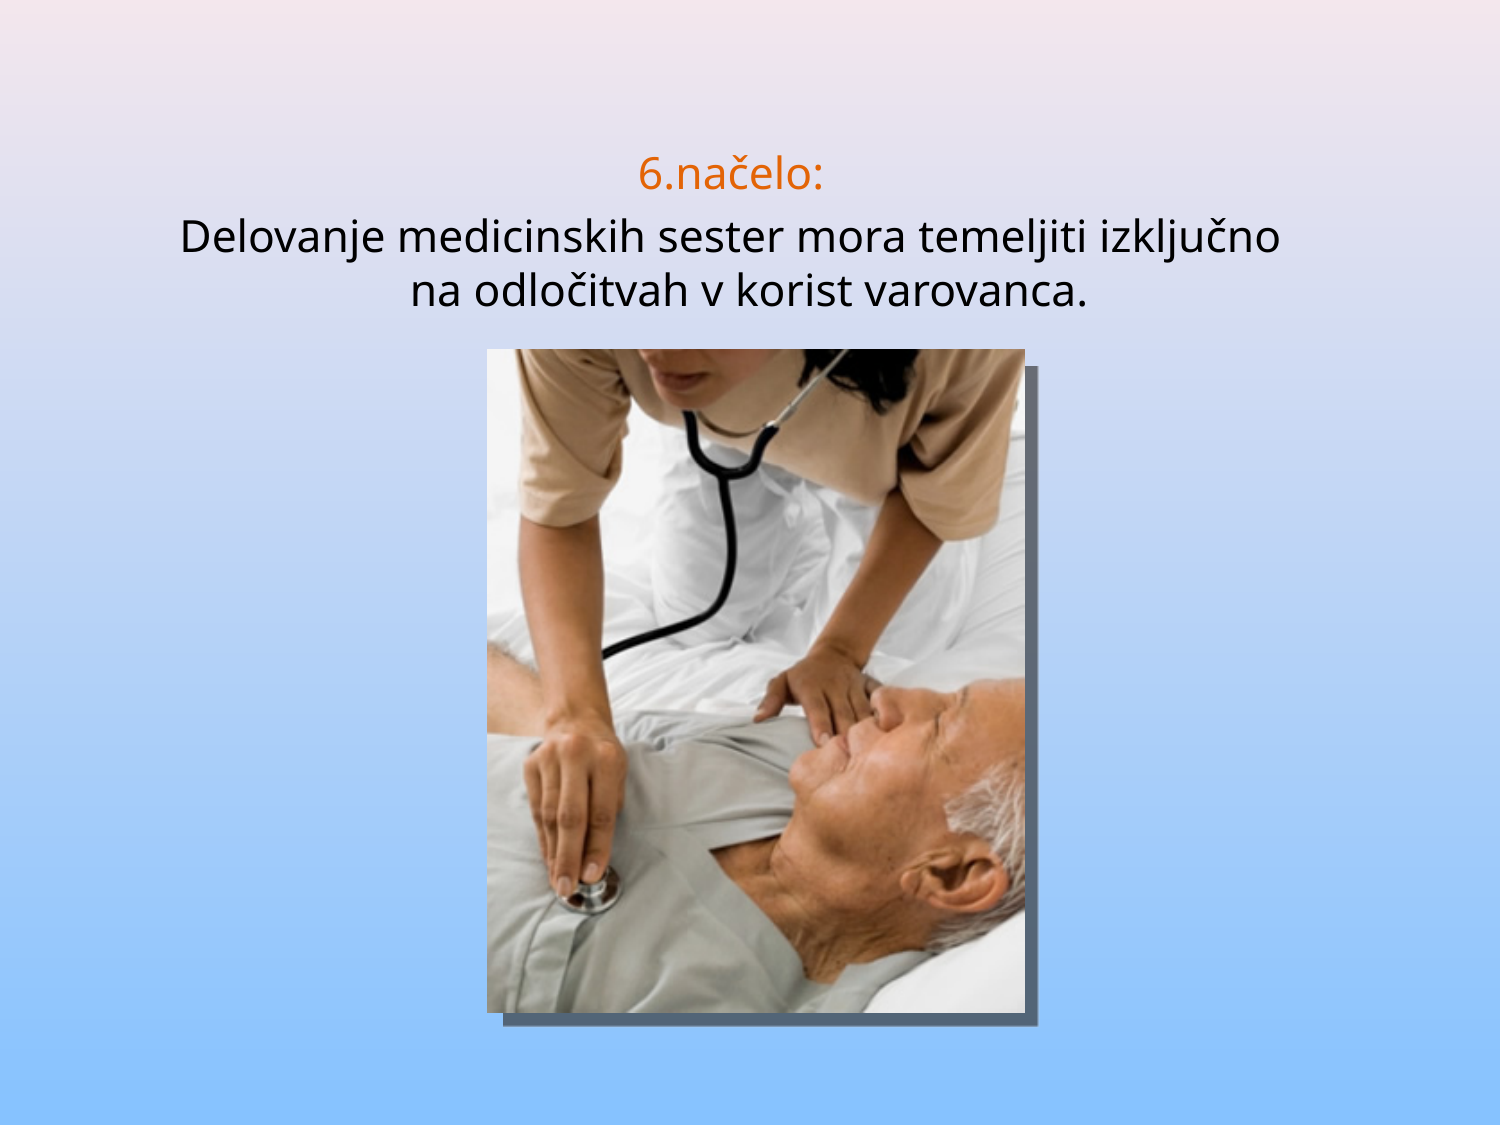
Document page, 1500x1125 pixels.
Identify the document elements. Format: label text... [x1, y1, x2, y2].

picture [487, 349, 1025, 1013]
list 6.načelo: Delovanje medicinskih sester mora temeljiti izključno na odločitvah v korist varovanca. [137, 137, 1325, 324]
